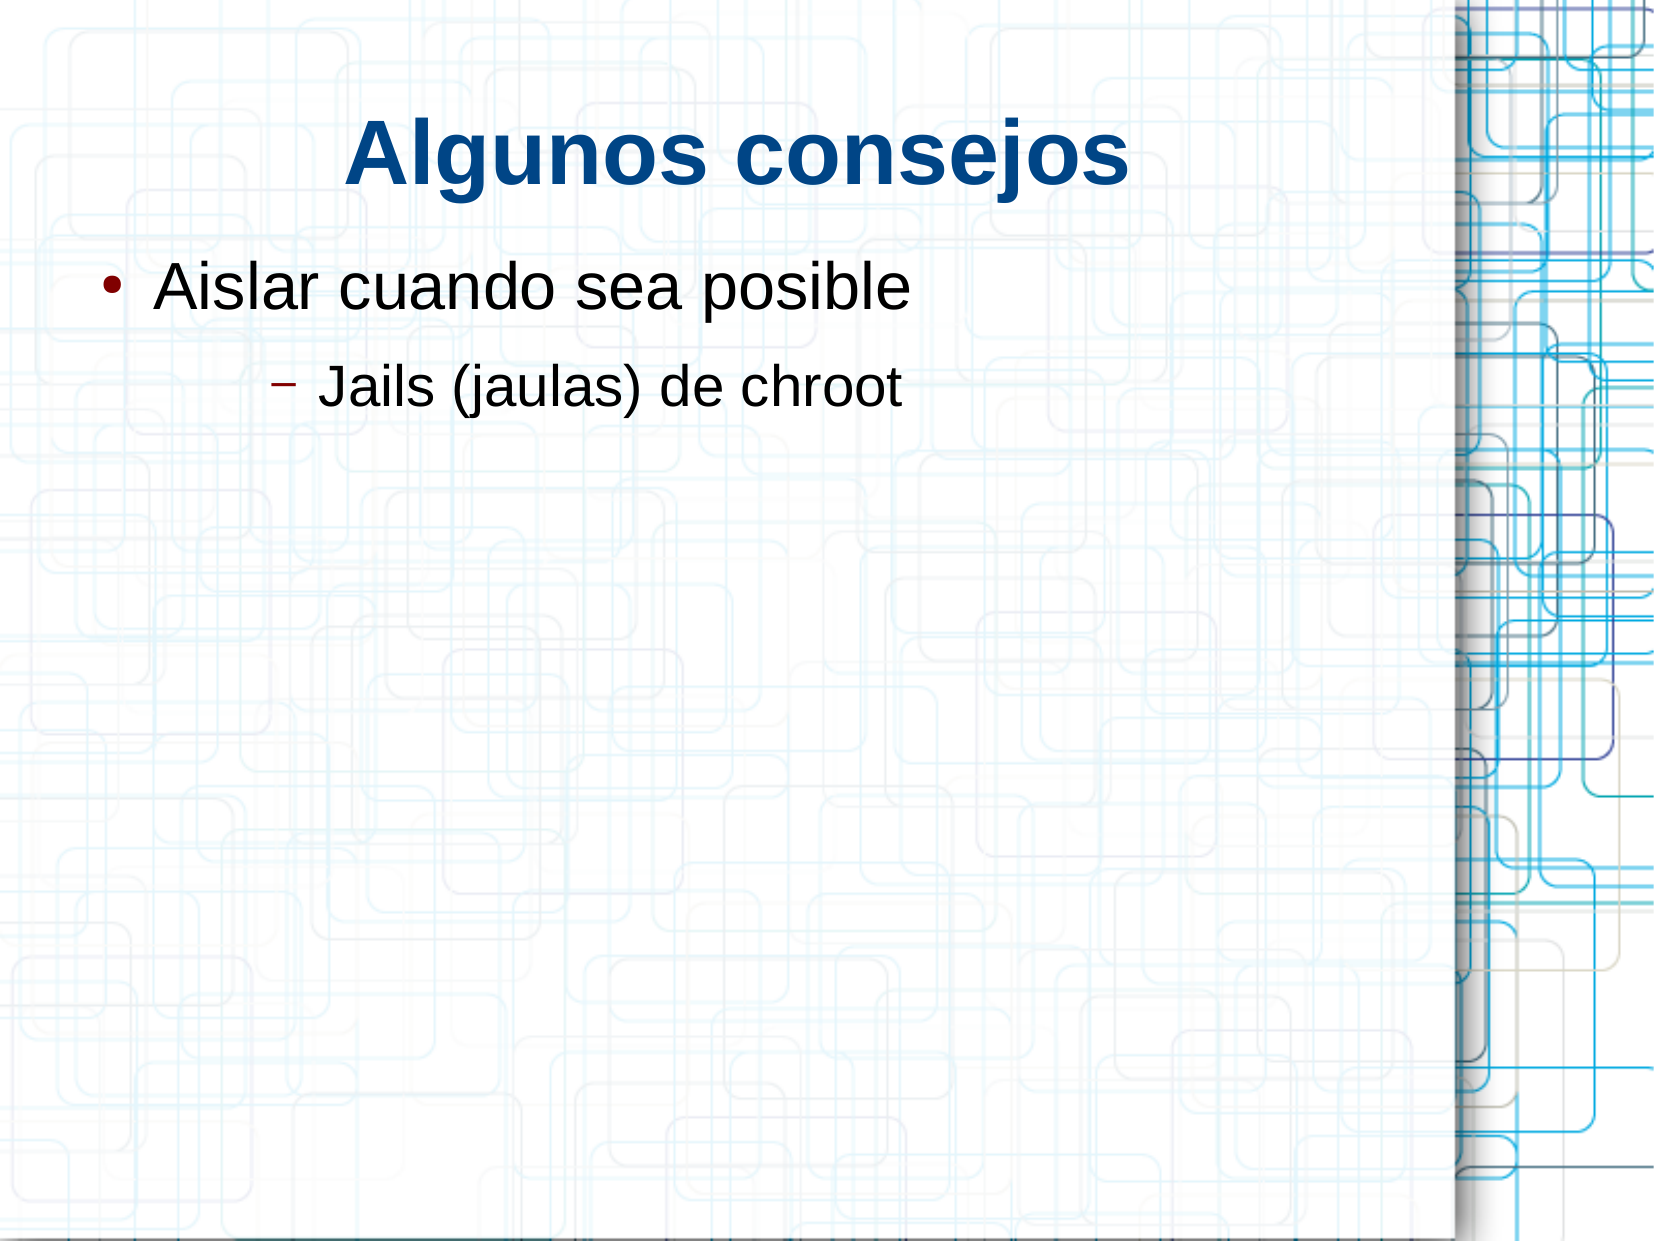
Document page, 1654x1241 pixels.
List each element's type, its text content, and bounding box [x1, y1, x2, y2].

title Algunos consejos [59, 56, 1418, 250]
picture [0, 0, 1654, 1241]
list Aislar cuando sea posible Jails (jaulas) de chroot [82, 249, 1418, 1054]
